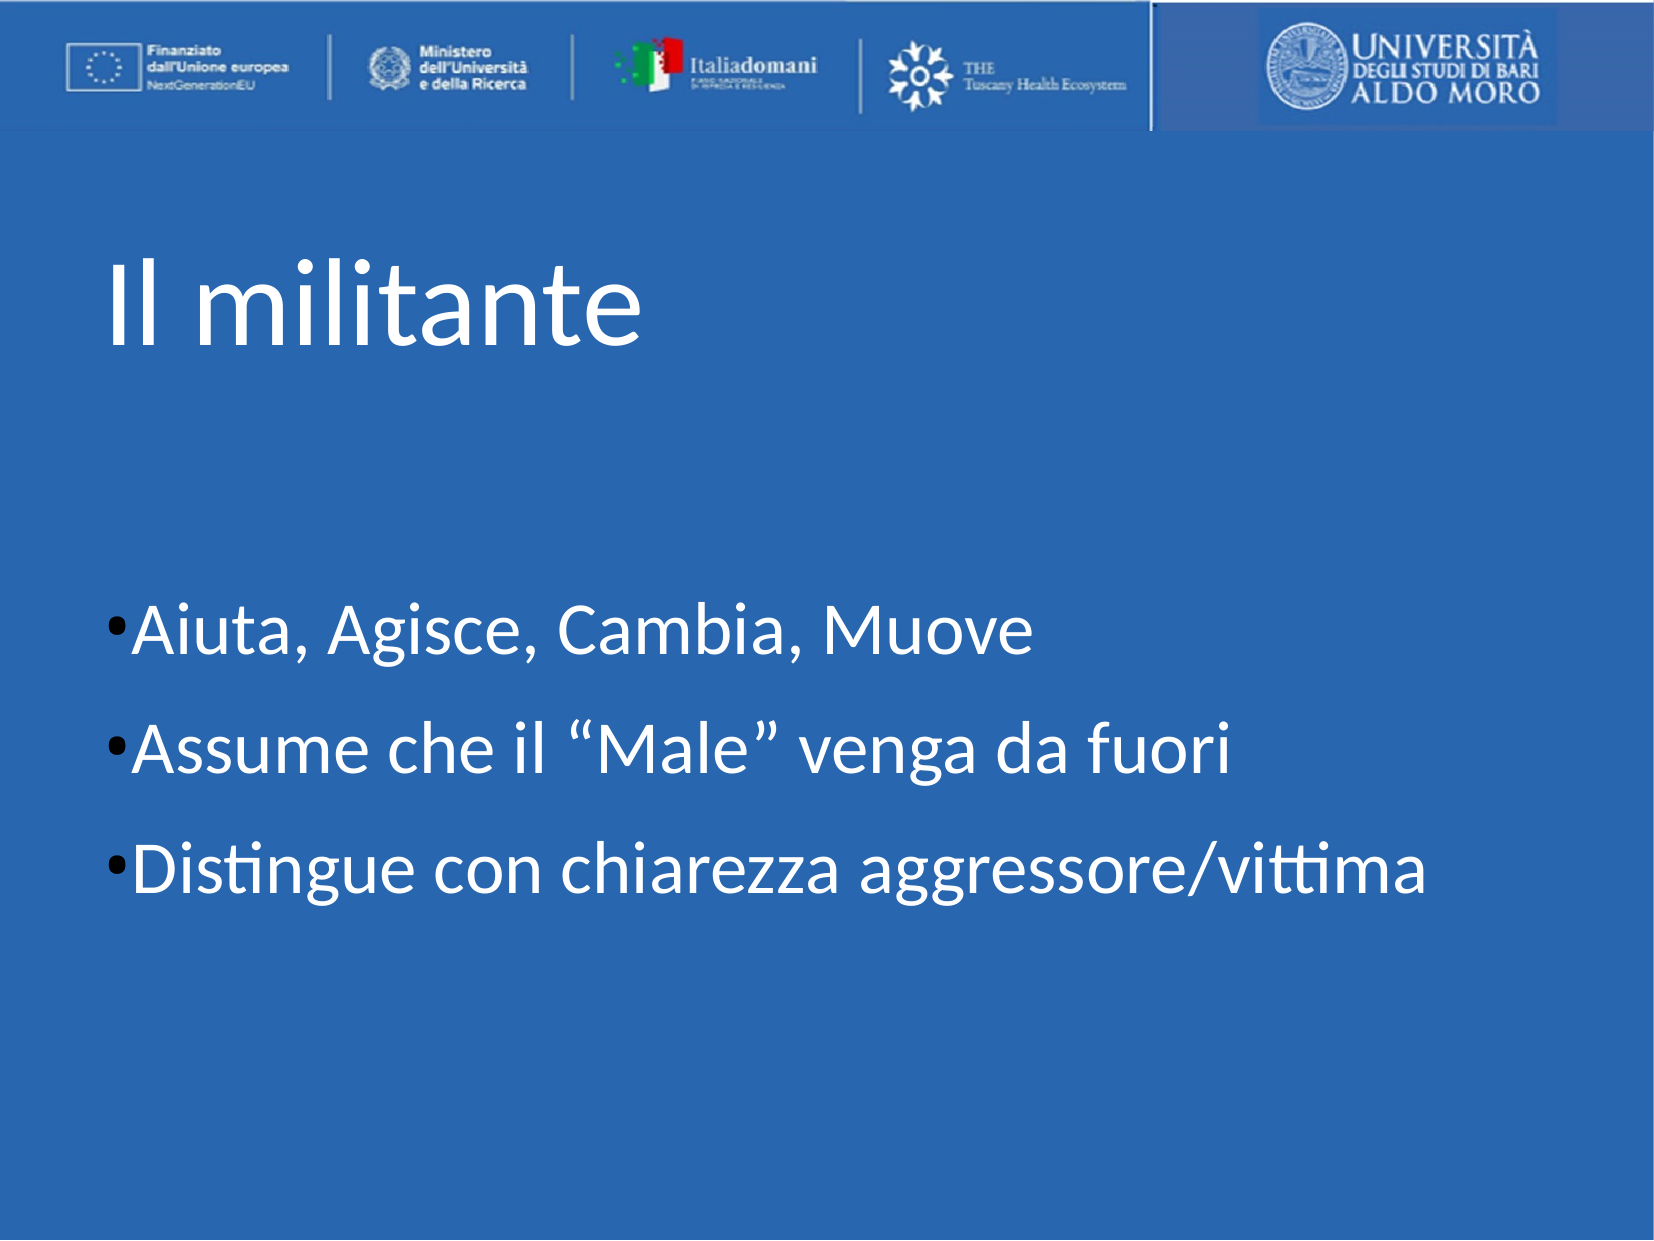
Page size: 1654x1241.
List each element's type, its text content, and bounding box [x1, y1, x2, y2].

text_box Il militante Aiuta, Agisce, Cambia, Muove Assume che il “Male” venga da fuori Distingue con chiarezza aggressore/vittima [88, 213, 1565, 816]
picture [0, 0, 1654, 132]
